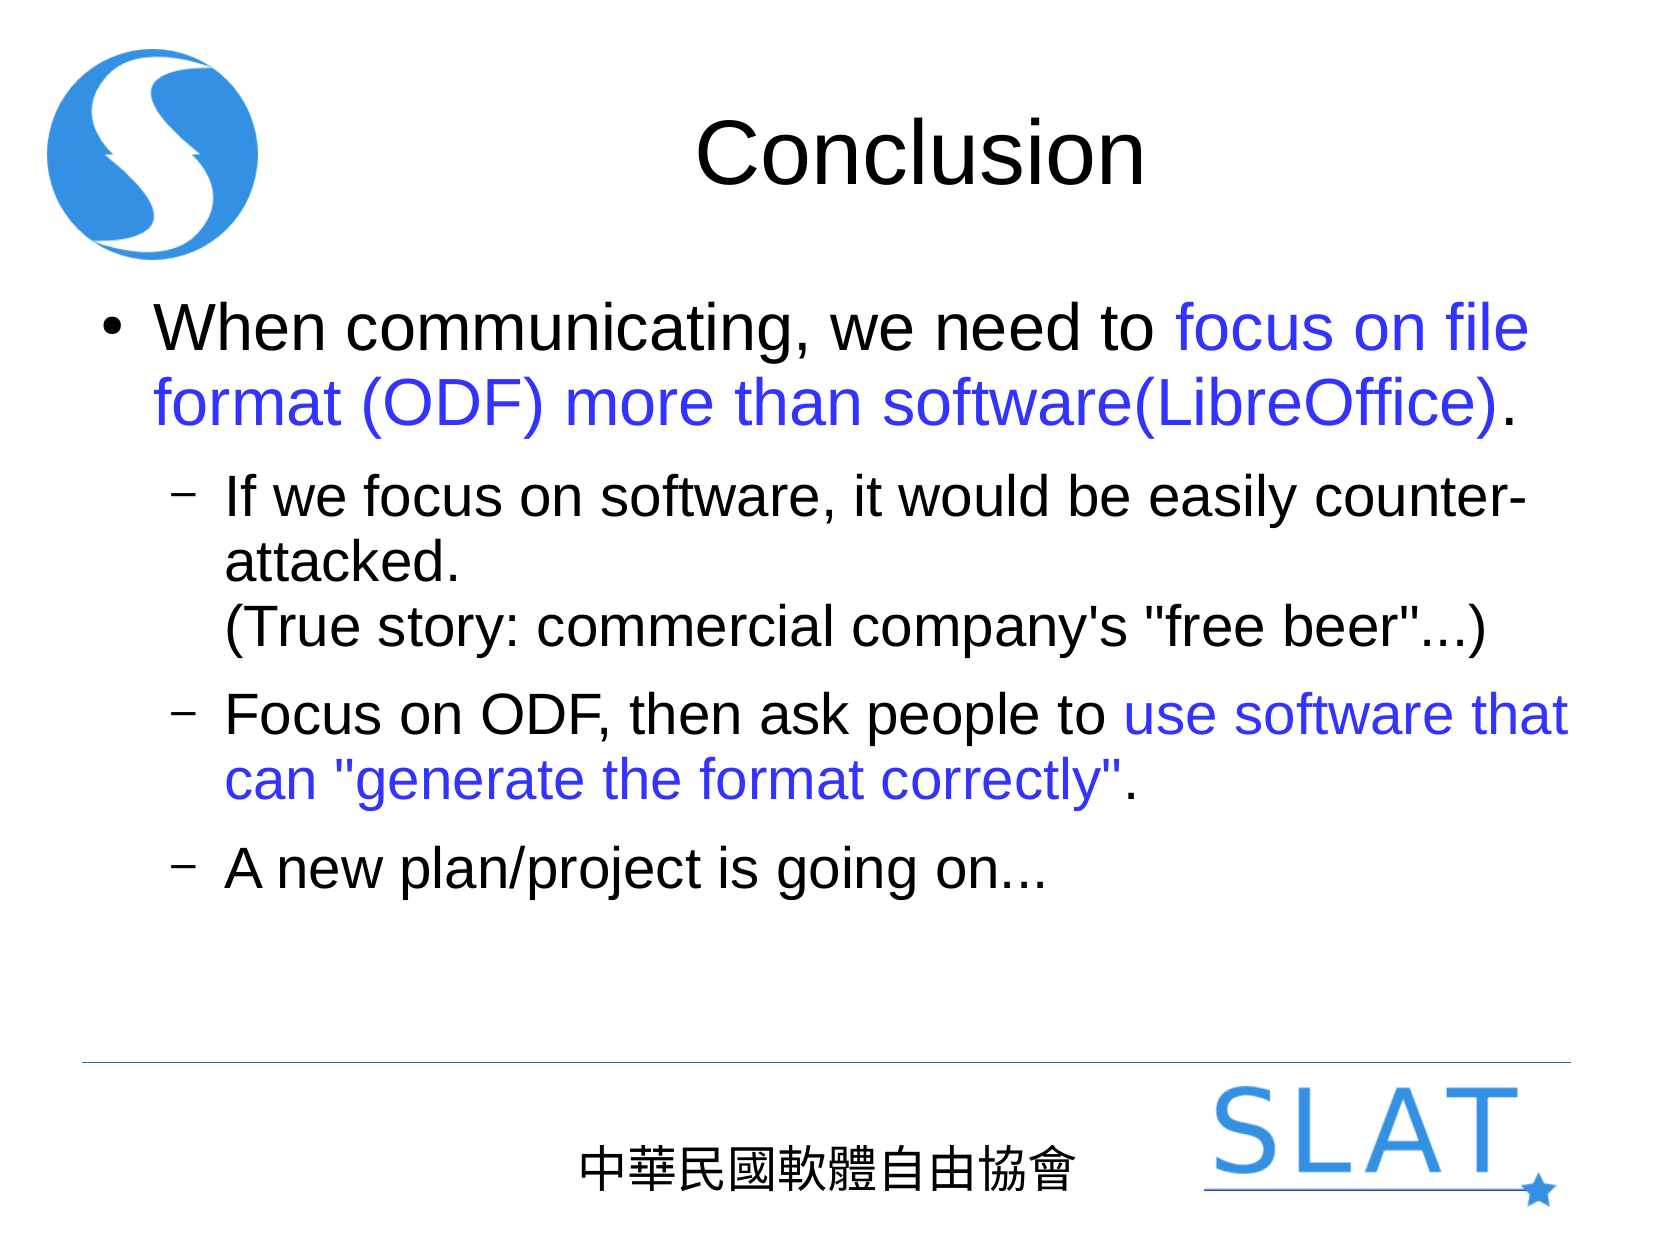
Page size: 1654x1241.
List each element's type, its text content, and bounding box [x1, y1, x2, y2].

list When communicating, we need to focus on file format (ODF) more than software(LibreOffice). If we focus on software, it would be easily counter-attacked. (True story: commercial company's "free beer"...) Focus on ODF, then ask people to use software that can "generate the format correctly". A new plan/project is going on... [82, 290, 1571, 1010]
picture [1204, 1086, 1557, 1207]
picture [47, 49, 258, 260]
title Conclusion [271, 49, 1571, 257]
